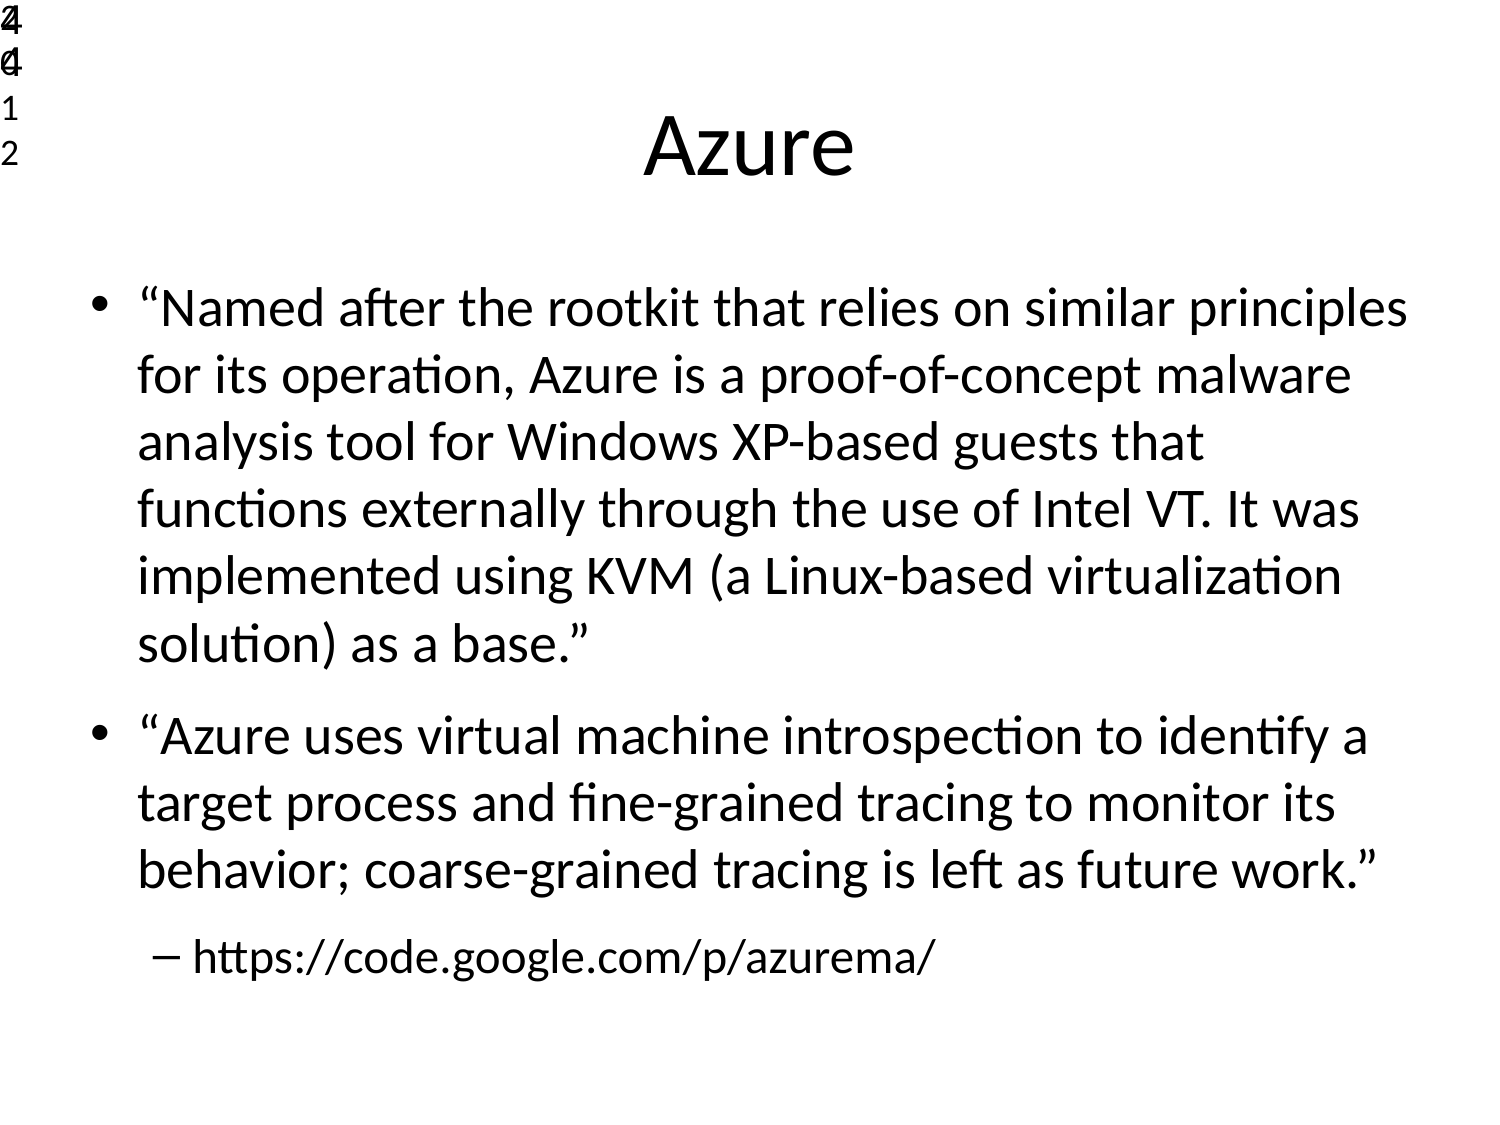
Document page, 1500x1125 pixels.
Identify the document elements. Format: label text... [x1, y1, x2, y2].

list “Named after the rootkit that relies on similar principles for its operation, Azure is a proof-of-concept malware analysis tool for Windows XP-based guests that functions externally through the use of Intel VT. It was implemented using KVM (a Linux-based virtualization solution) as a base.” “Azure uses virtual machine introspection to identify a target process and fine-grained tracing to monitor its behavior; coarse-grained tracing is left as future work.” https://code.google.com/p/azurema/ [75, 262, 1425, 1005]
title Azure [75, 45, 1425, 233]
